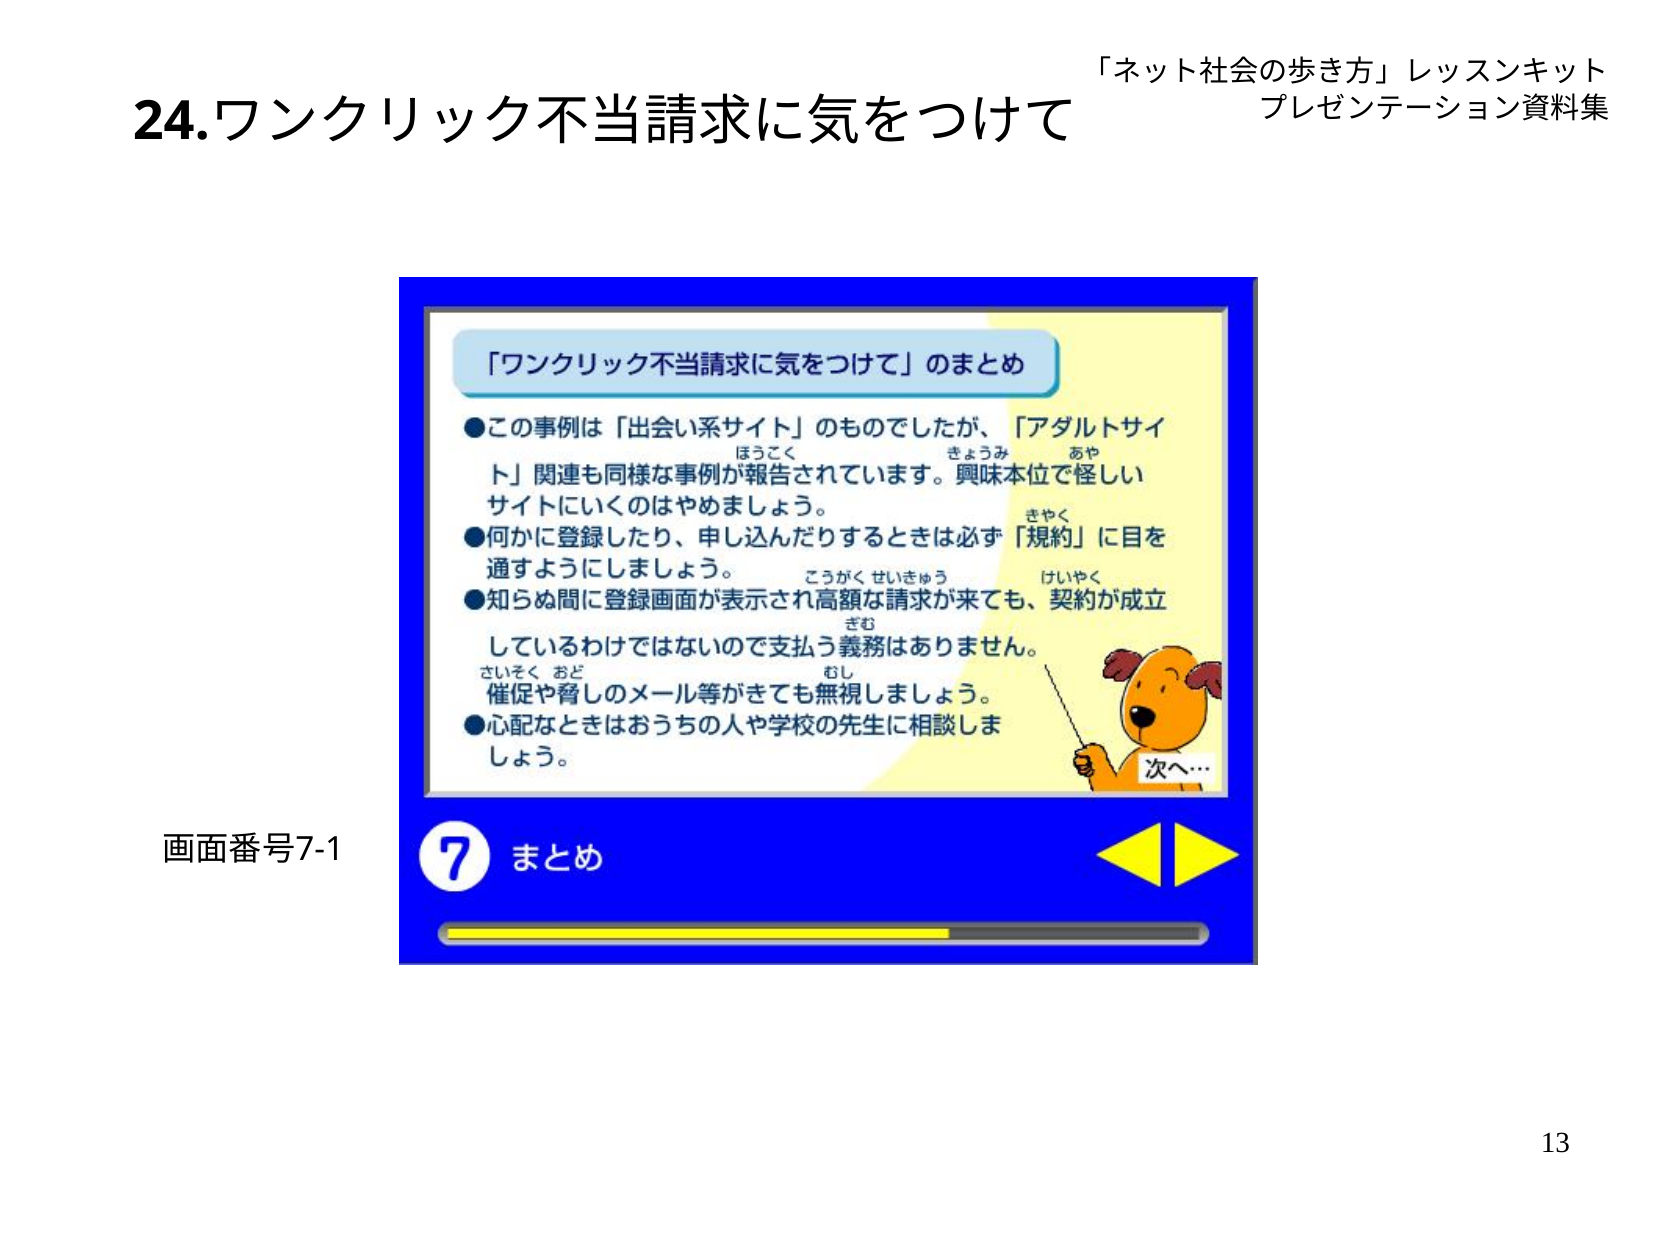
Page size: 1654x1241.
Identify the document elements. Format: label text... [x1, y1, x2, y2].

text_box 24.ワンクリック不当請求に気をつけて [118, 88, 1270, 158]
text_box 「ネット社会の歩き方」レッスンキット プレゼンテーション資料集 [1062, 44, 1625, 134]
text_box 画面番号7-1 [147, 826, 384, 875]
picture [399, 277, 1258, 965]
